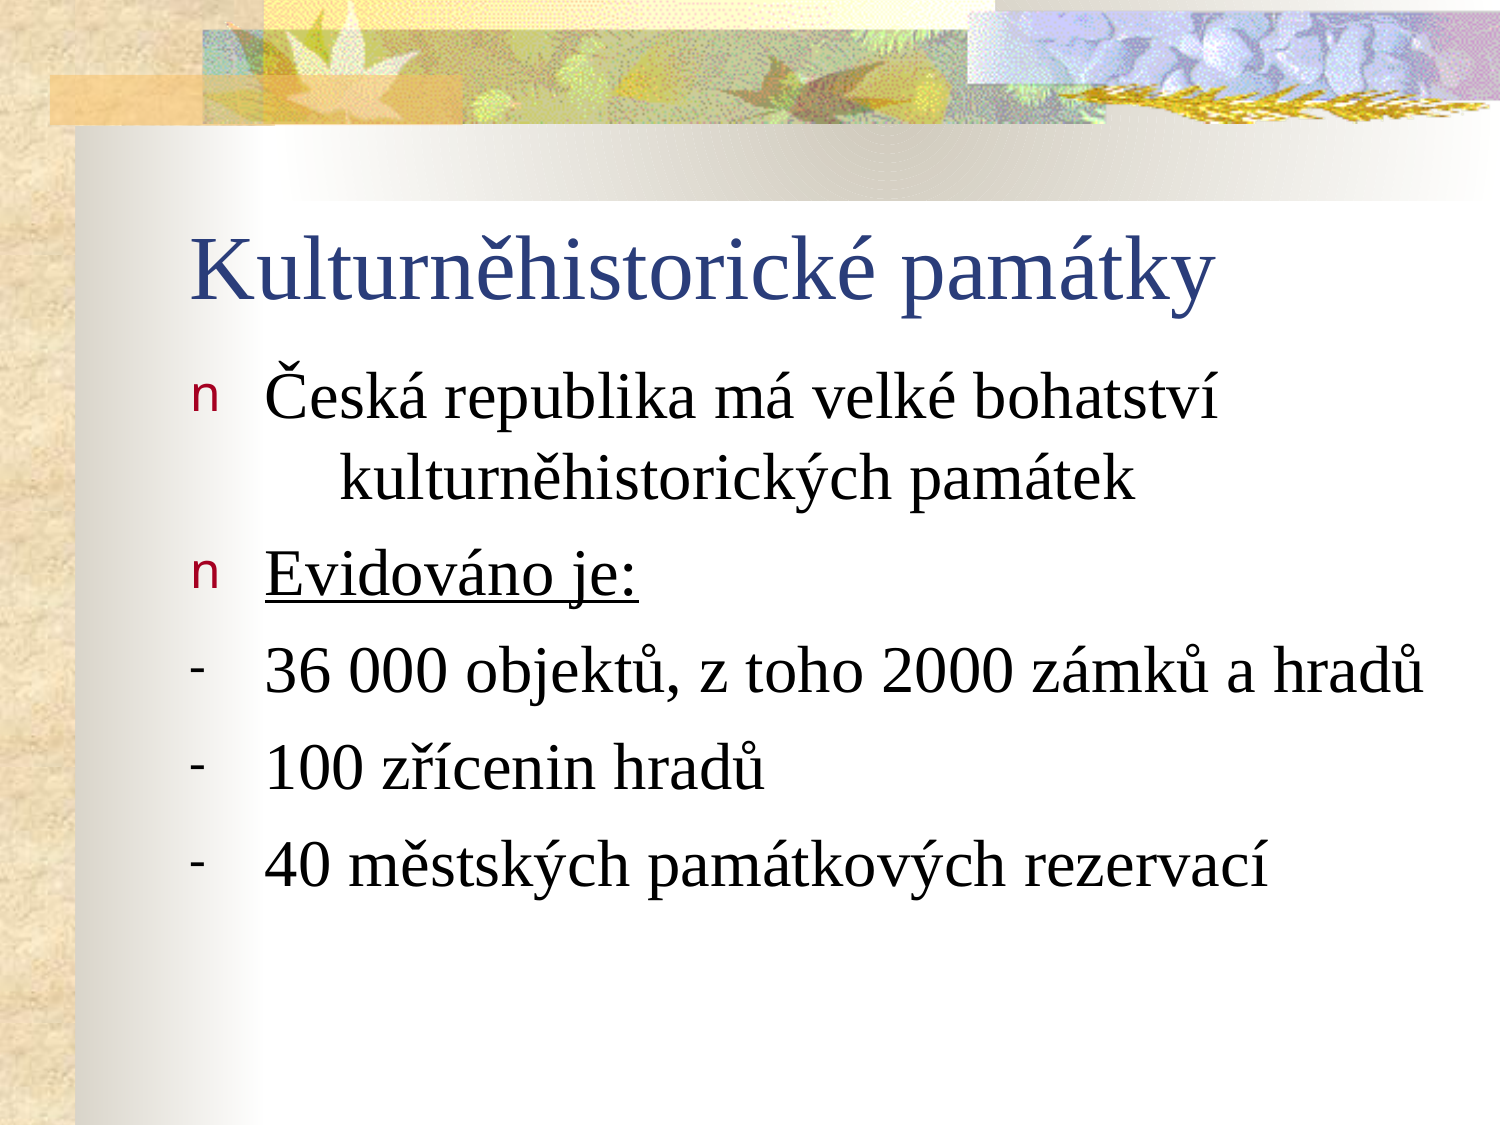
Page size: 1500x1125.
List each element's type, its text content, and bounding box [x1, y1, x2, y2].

list Česká republika má velké bohatství kulturněhistorických památek Evidováno je: 36 000 objektů, z toho 2000 zámků a hradů 100 zřícenin hradů 40 městských památkových rezervací [174, 344, 1450, 1020]
title Kulturněhistorické památky [174, 137, 1450, 325]
